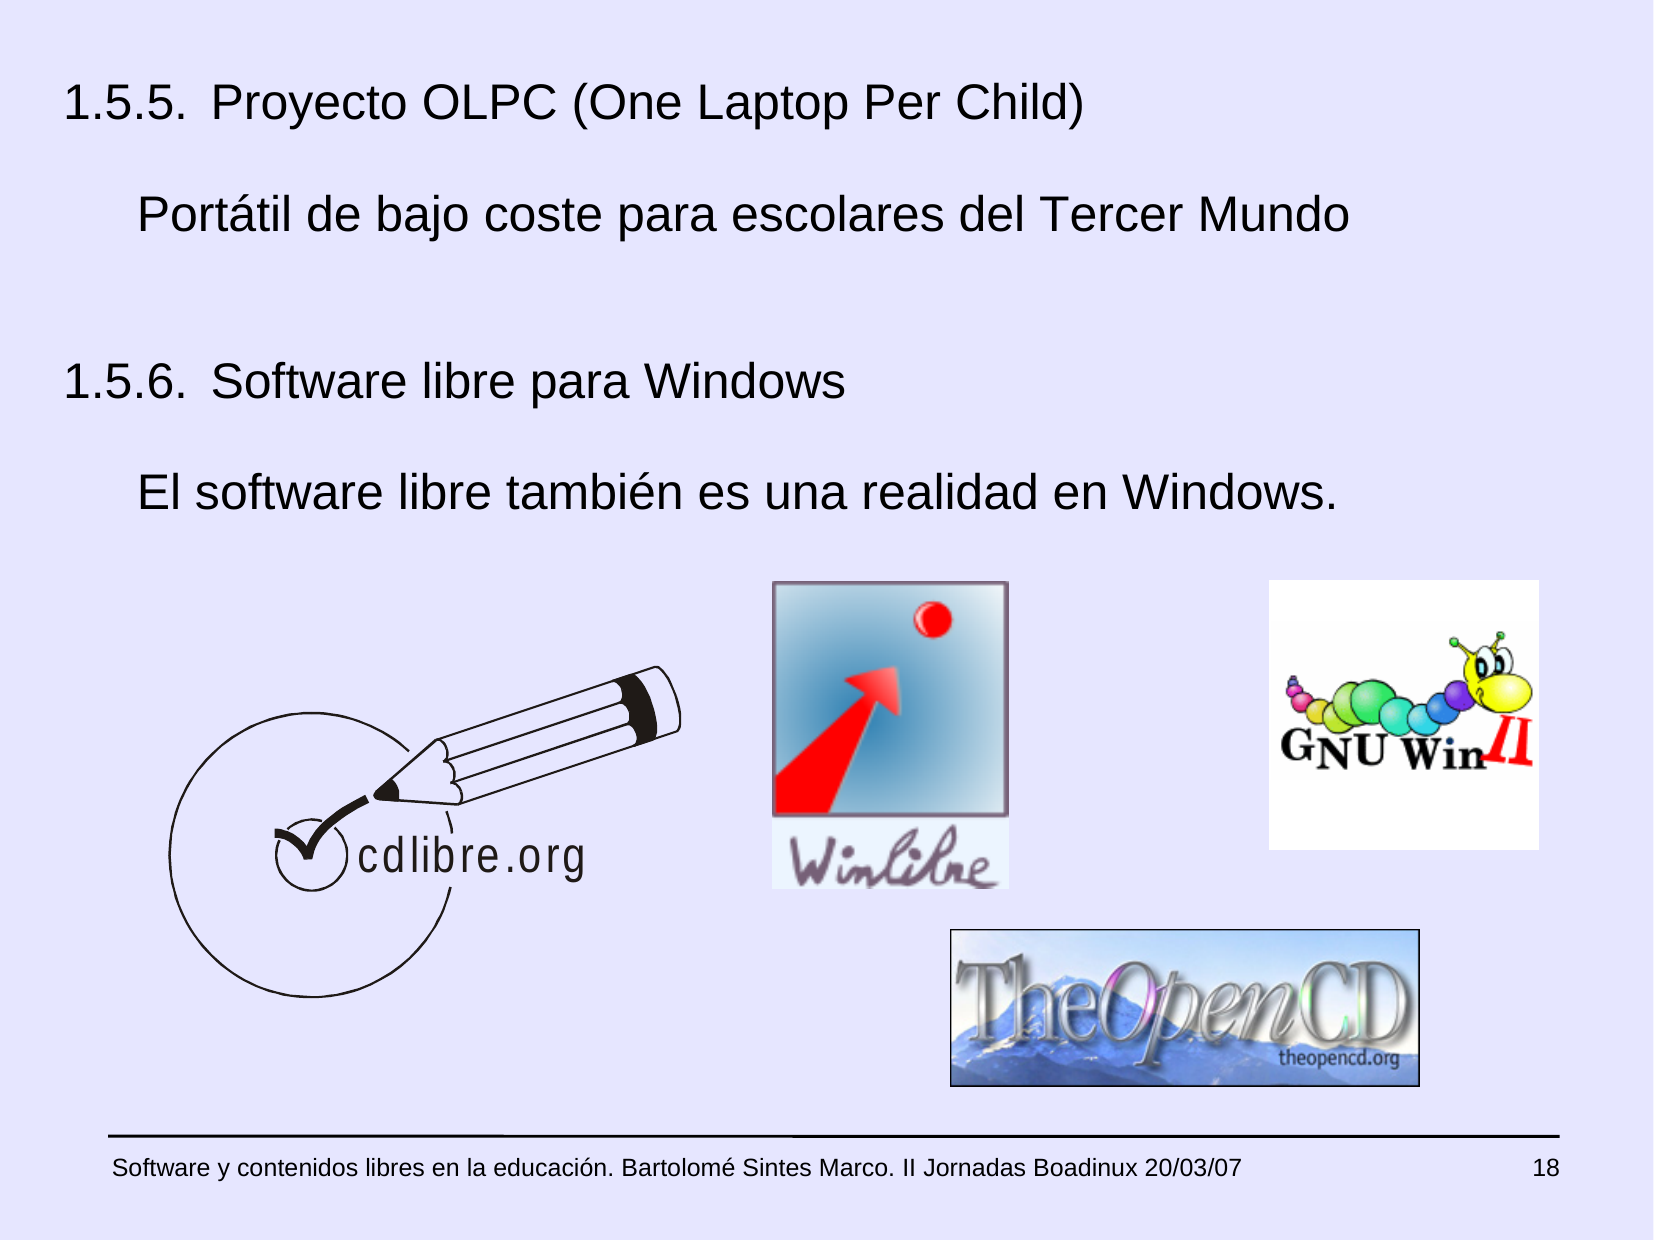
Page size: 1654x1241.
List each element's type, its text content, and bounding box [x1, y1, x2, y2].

picture [772, 581, 1009, 889]
chart [166, 663, 684, 1001]
picture [1269, 580, 1539, 850]
text_box 1.5.5. Proyecto OLPC (One Laptop Per Child) Portátil de bajo coste para escolares del Tercer Mundo 1.5.6. Software libre para Windows El software libre también es una realidad en Windows. [63, 74, 1540, 521]
picture [950, 929, 1420, 1087]
